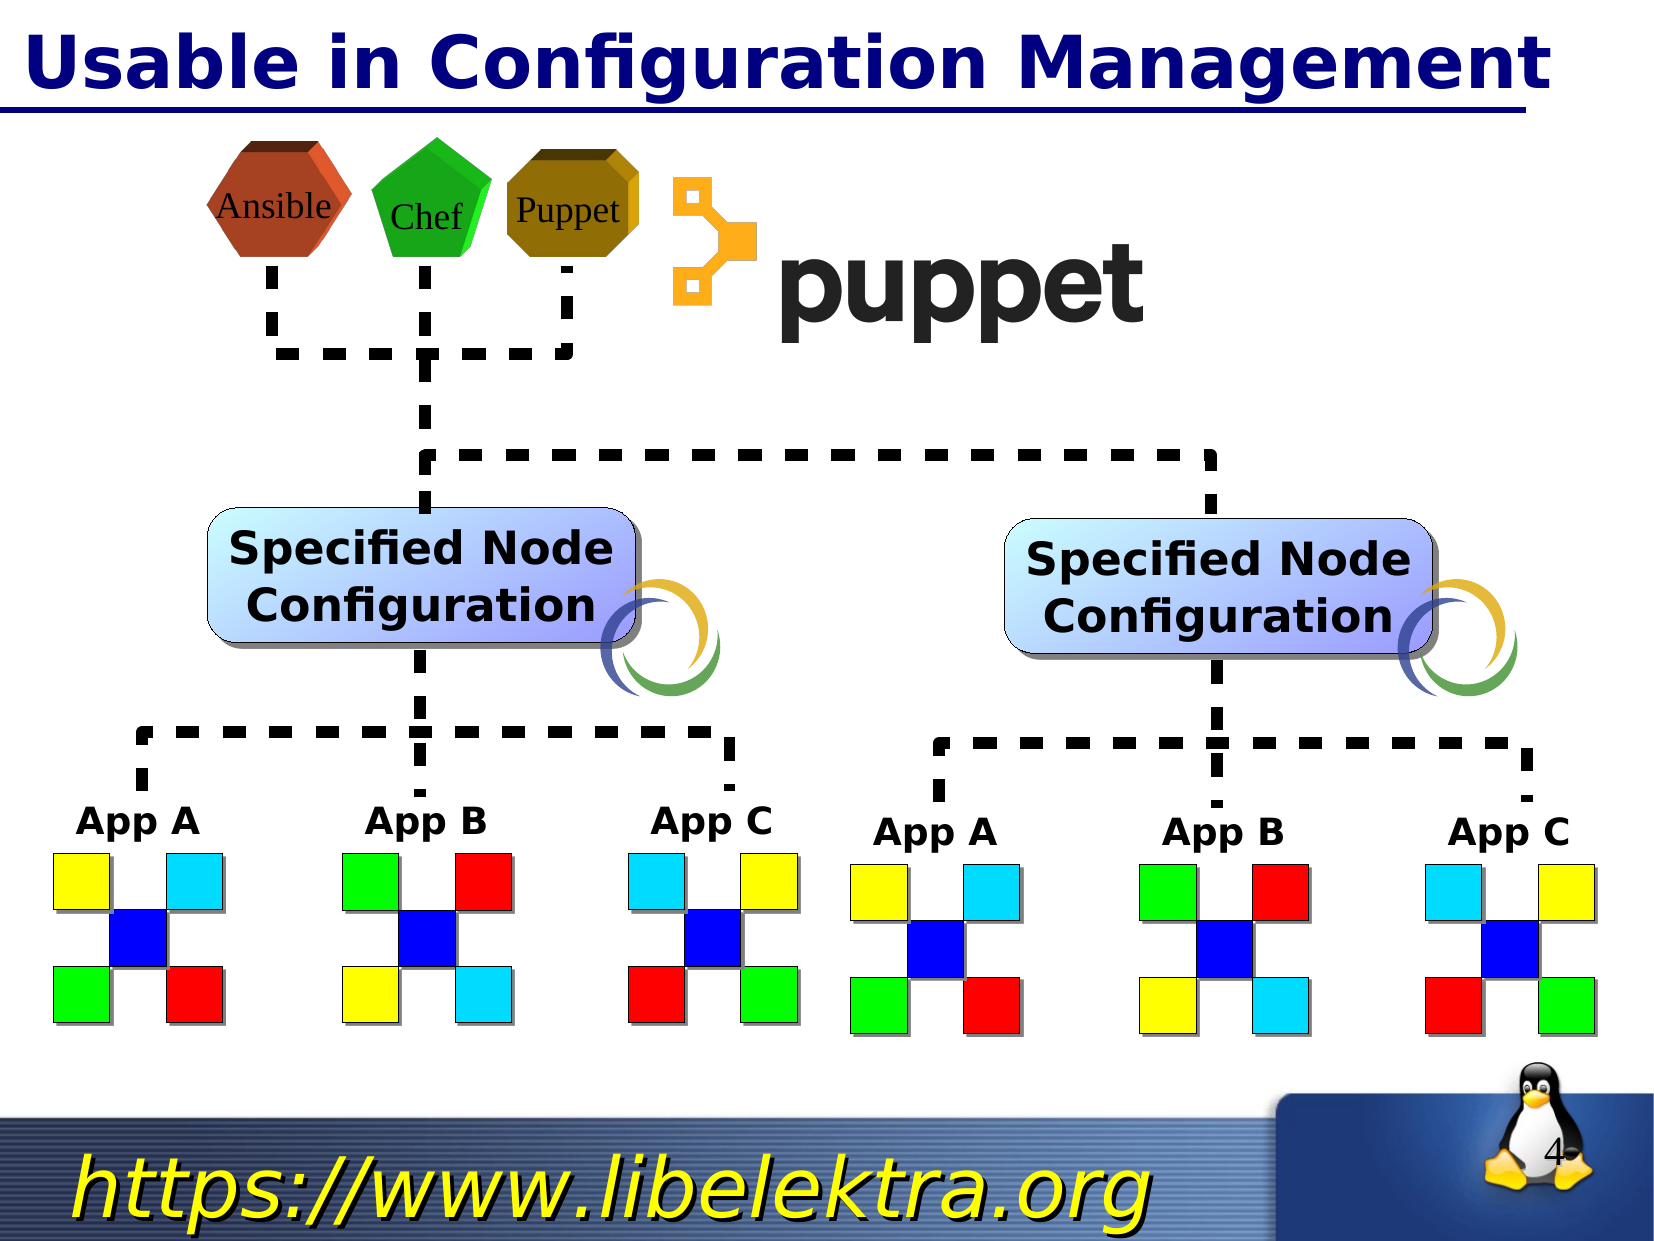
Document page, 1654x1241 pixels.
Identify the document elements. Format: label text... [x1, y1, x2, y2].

text_box <Foliennummer> [1248, 1122, 1566, 1178]
text_box App A [872, 807, 998, 852]
text_box [850, 864, 1020, 1034]
text_box [1139, 864, 1309, 1034]
picture [0, 1061, 1654, 1241]
text_box App A [75, 797, 201, 841]
text_box Usable in Configuration Management [22, 14, 1611, 111]
text_box App C [650, 797, 774, 841]
picture [673, 177, 1143, 343]
text_box [628, 853, 798, 1023]
picture [1397, 578, 1518, 697]
text_box App B [1161, 807, 1286, 852]
text_box App C [1447, 807, 1571, 852]
text_box App B [364, 797, 489, 841]
text_box [342, 853, 512, 1023]
text_box Puppet [630, 177, 638, 225]
text_box [1425, 864, 1595, 1034]
text_box Specified Node Configuration [207, 507, 636, 643]
text_box [53, 853, 223, 1023]
text_box Specified Node Configuration [1004, 518, 1433, 654]
picture [600, 578, 721, 697]
